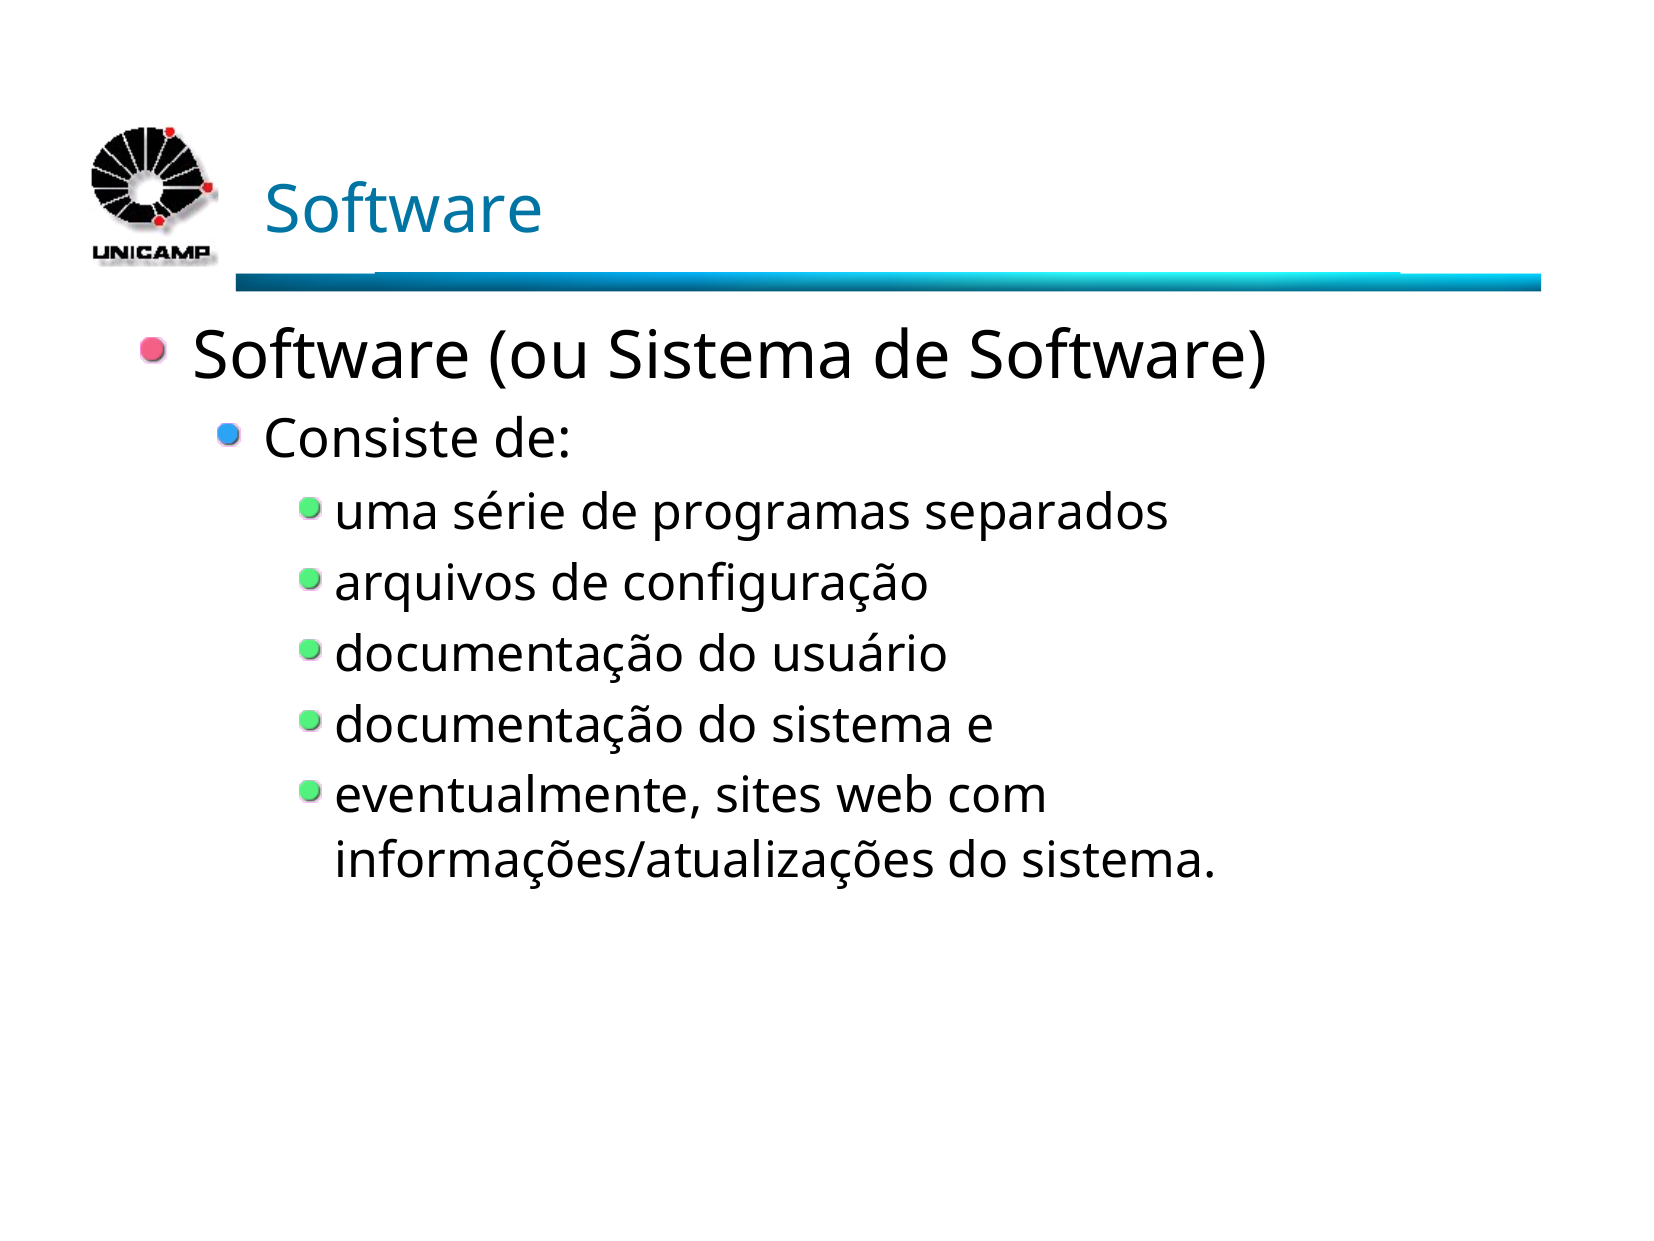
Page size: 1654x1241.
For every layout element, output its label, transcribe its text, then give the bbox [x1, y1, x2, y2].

picture [125, 272, 1654, 295]
title Software [264, 42, 1534, 250]
list Software (ou Sistema de Software) Consiste de: uma série de programas separados arquivos de configuração documentação do usuário documentação do sistema e eventualmente, sites web com informações/atualizações do sistema. [121, 309, 1534, 832]
